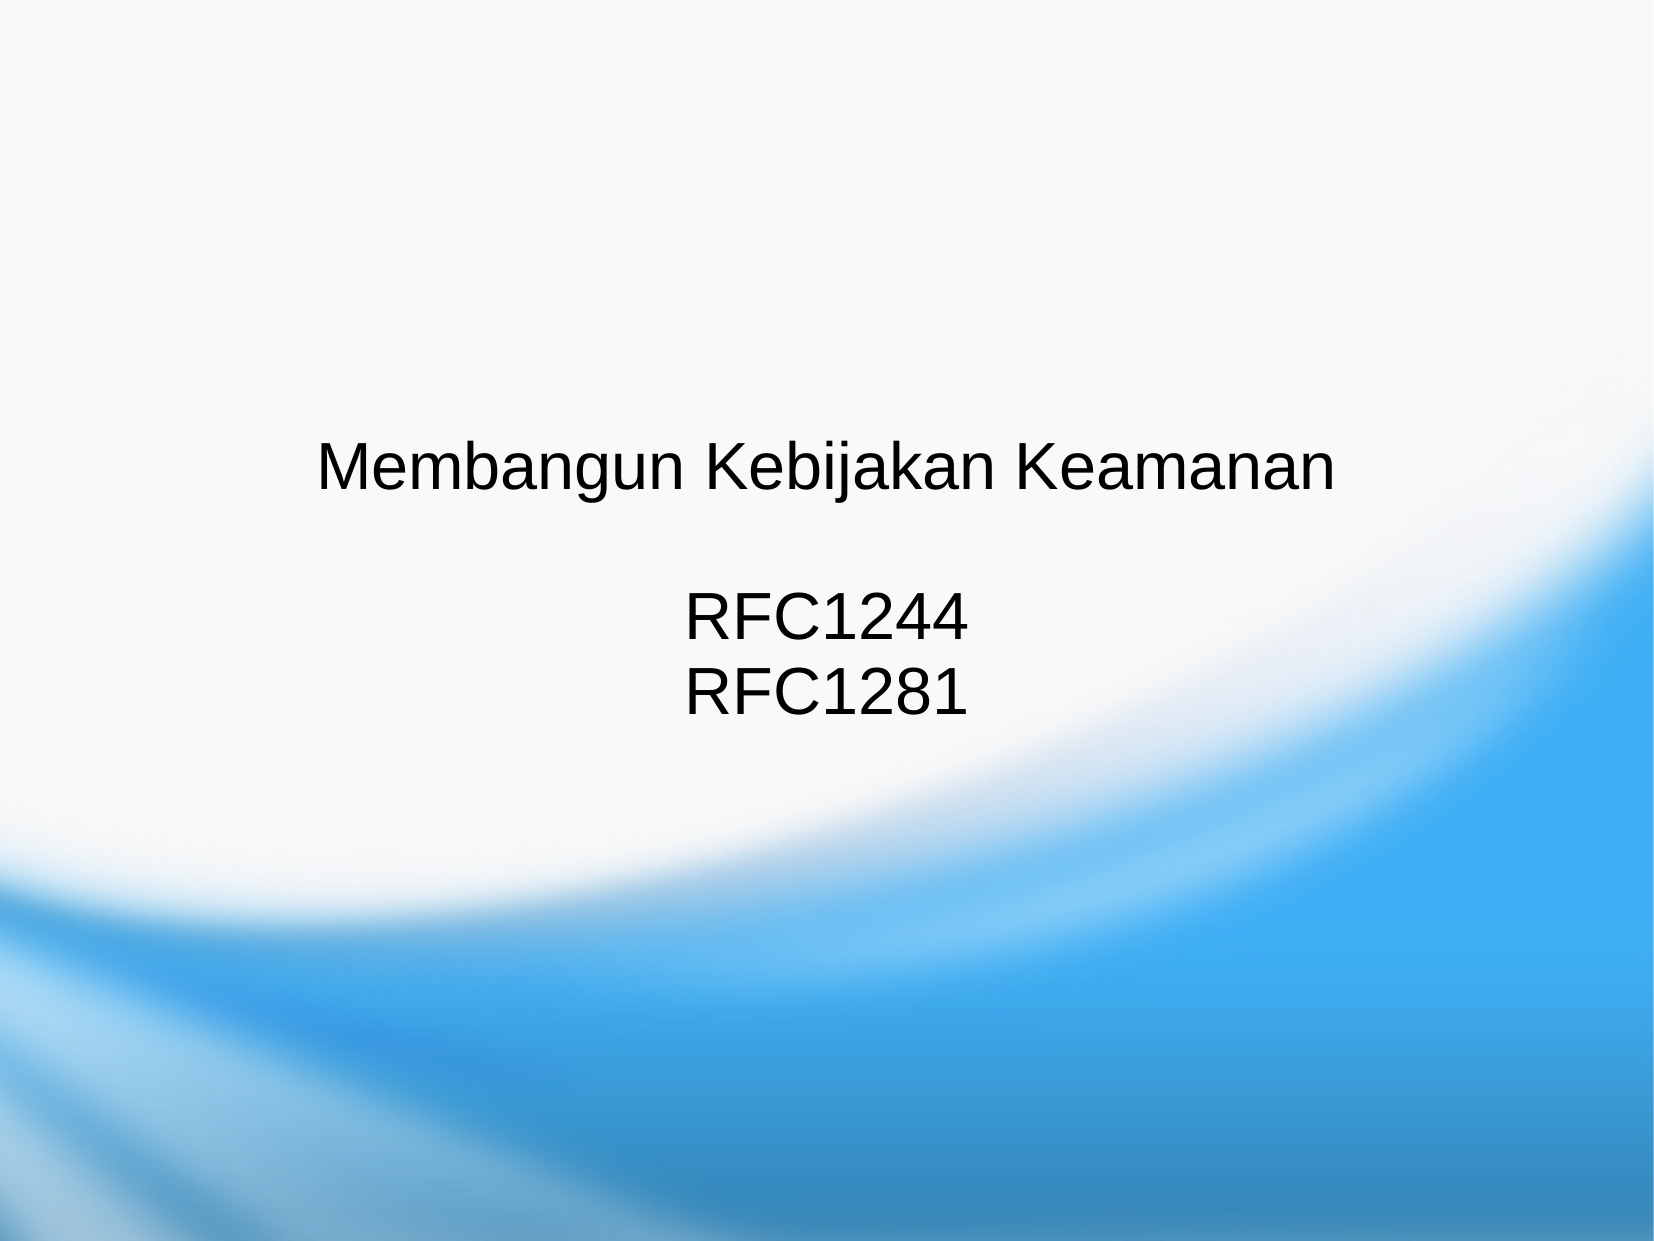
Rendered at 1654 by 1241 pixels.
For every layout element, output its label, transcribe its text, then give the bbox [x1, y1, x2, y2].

picture [0, 0, 1654, 1241]
subtitle Membangun Kebijakan Keamanan RFC1244 RFC1281 [82, 49, 1571, 1109]
